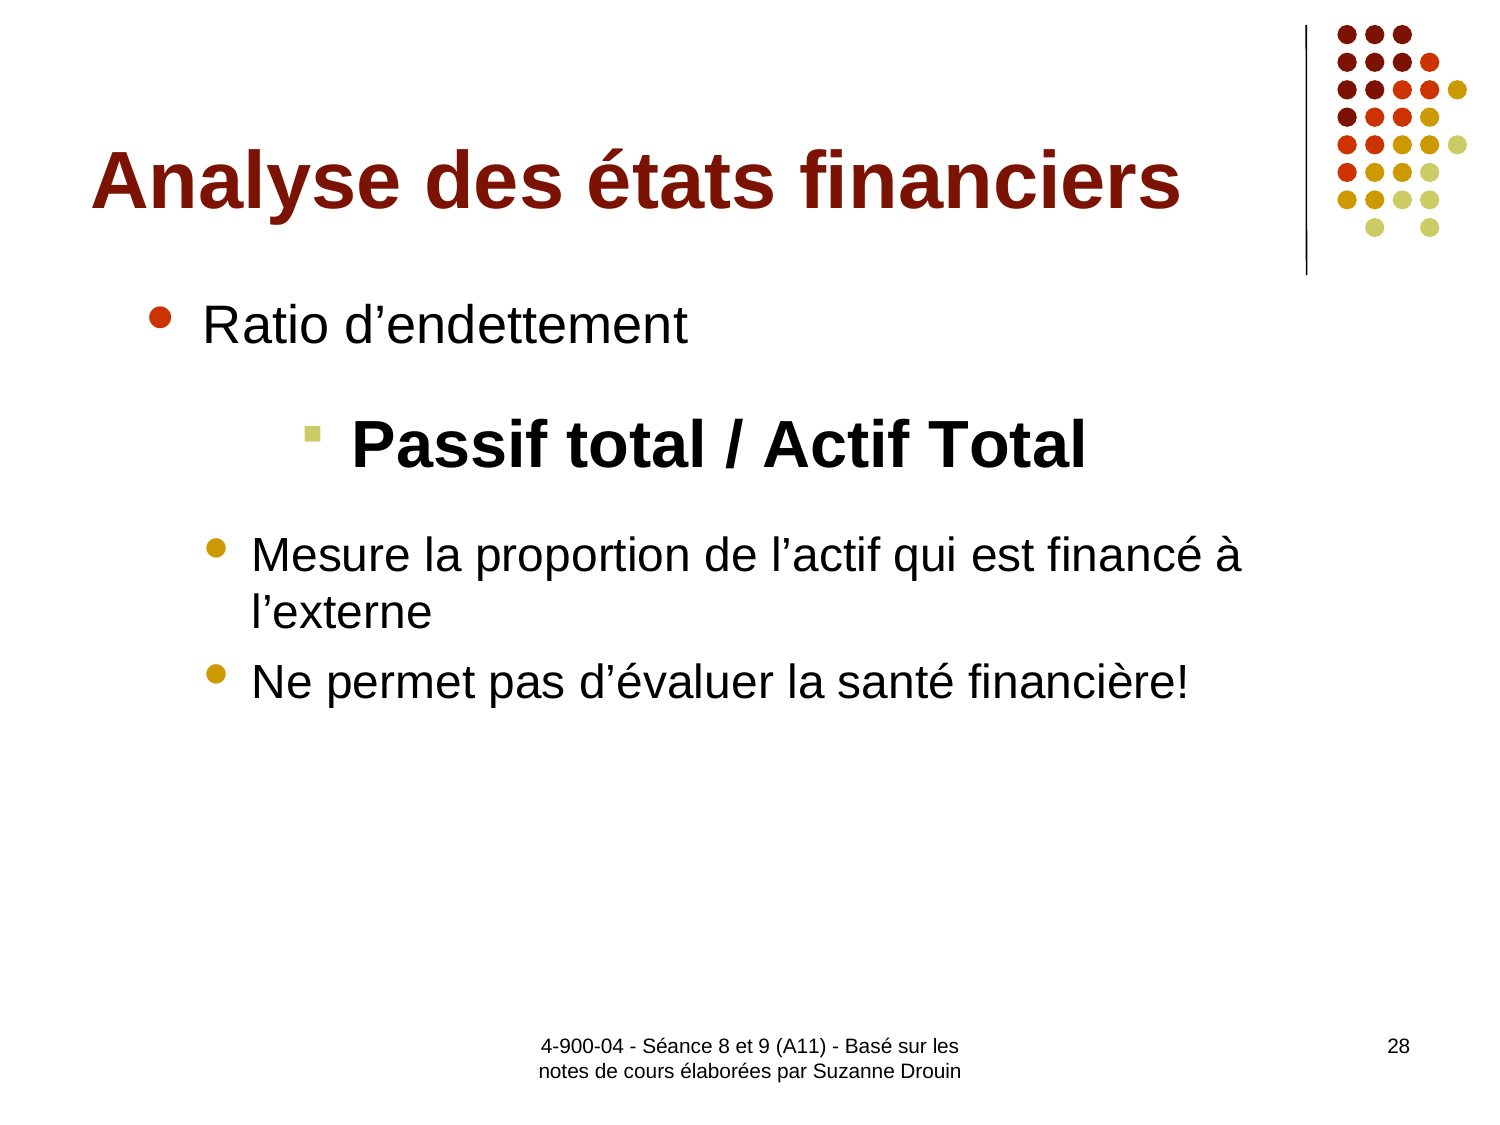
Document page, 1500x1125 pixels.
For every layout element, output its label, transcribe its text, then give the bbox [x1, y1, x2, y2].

text_box 4-900-04 - Séance 8 et 9 (A11) - Basé sur les notes de cours élaborées par Suzanne Drouin [512, 1025, 988, 1101]
text_box <numéro> [1074, 1025, 1426, 1101]
text_box Ratio d’endettement Passif total / Actif Total Mesure la proportion de l’actif qui est financé à l’externe Ne permet pas d’évaluer la santé financière! [75, 282, 1426, 1006]
text_box Analyse des états financiers [74, 20, 1313, 233]
